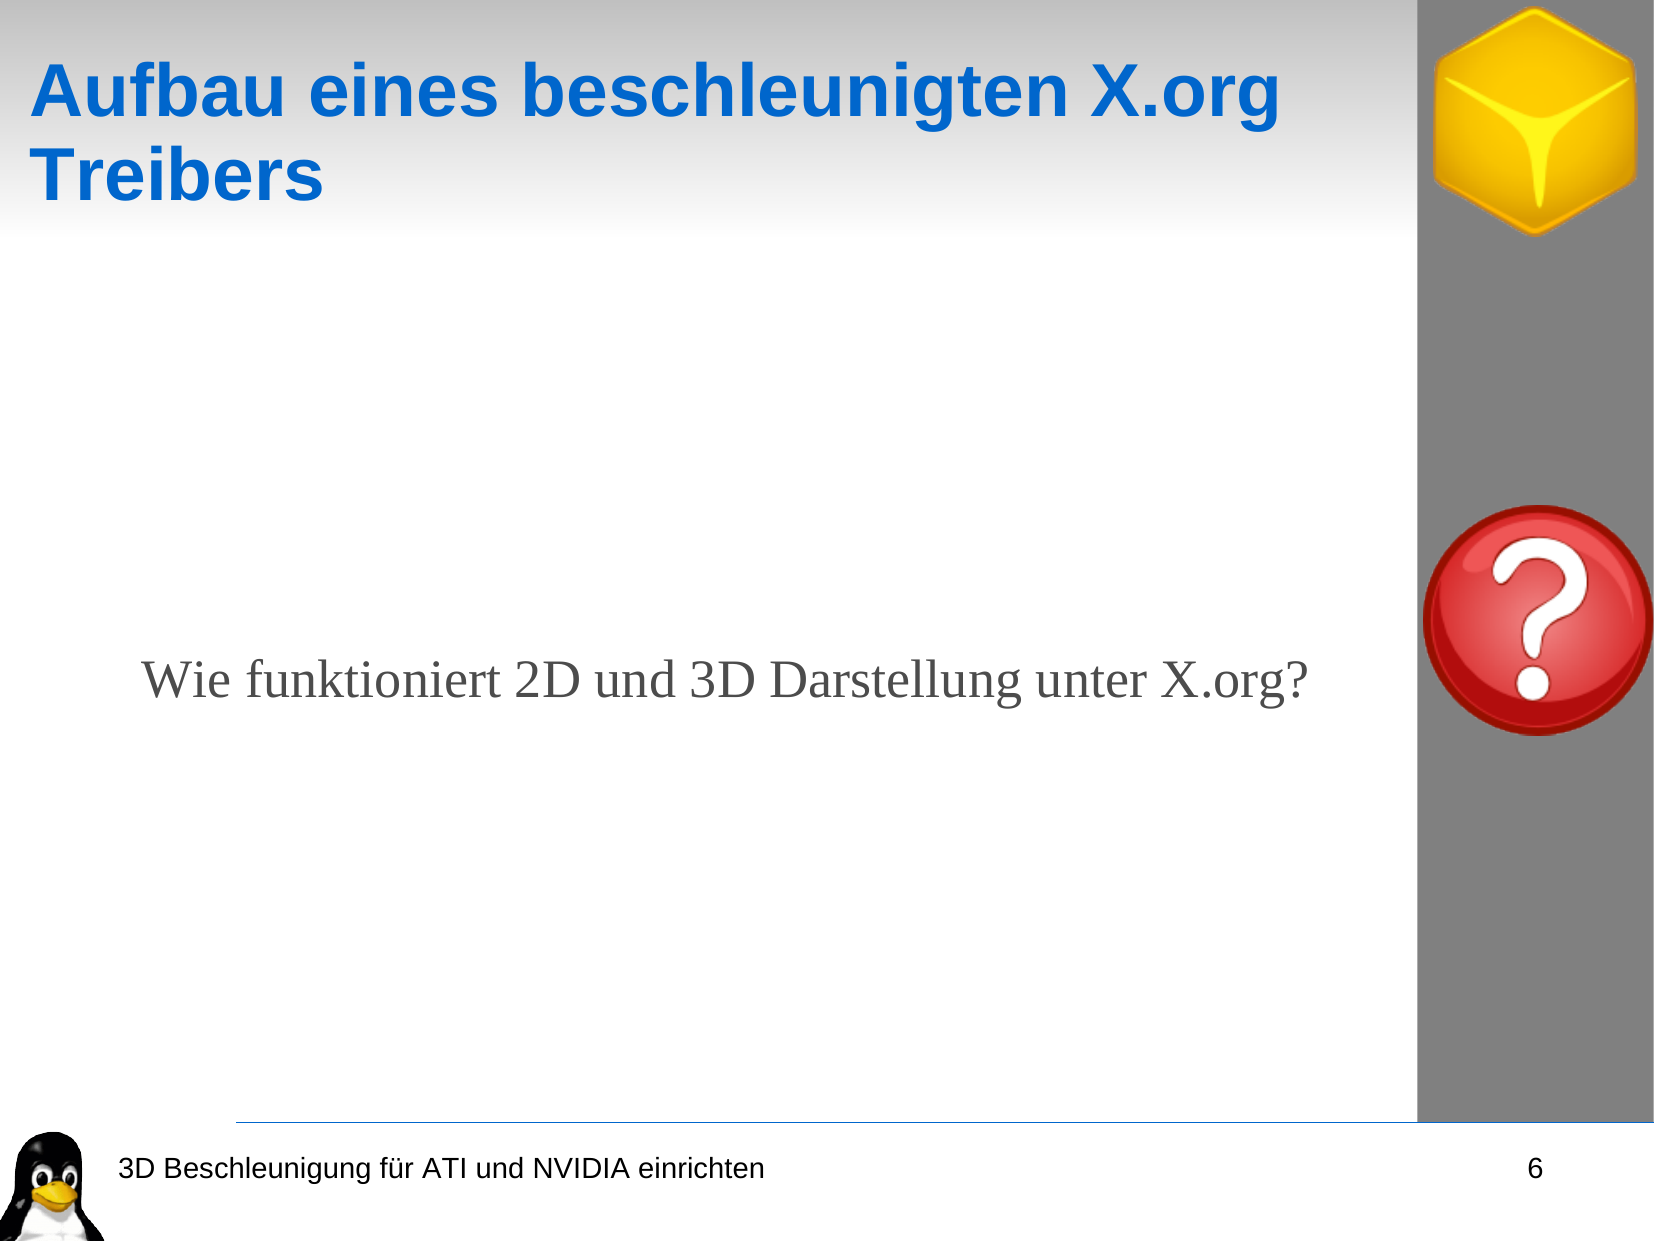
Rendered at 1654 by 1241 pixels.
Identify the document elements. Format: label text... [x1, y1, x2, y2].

picture [139, 1160, 148, 1176]
picture [1423, 505, 1654, 736]
picture [0, 1121, 148, 1241]
picture [1433, 6, 1638, 237]
title Aufbau eines beschleunigten X.org Treibers [29, 29, 1388, 237]
subtitle Wie funktioniert 2D und 3D Darstellung unter X.org? [29, 265, 1388, 1093]
